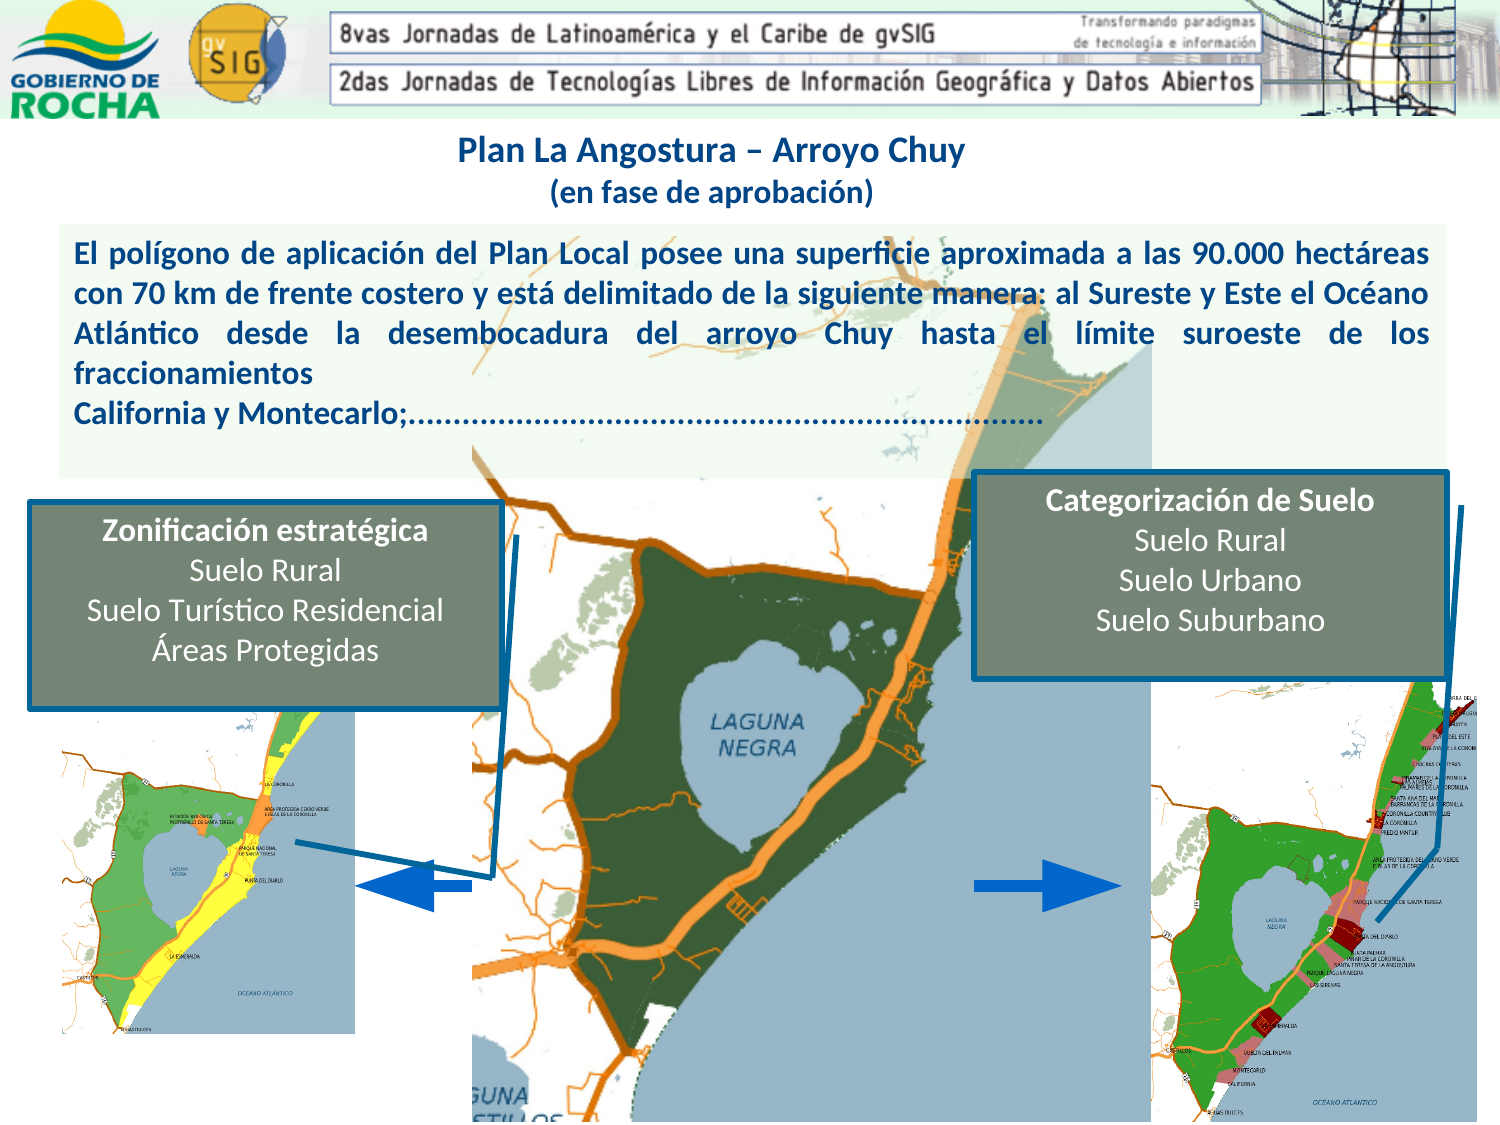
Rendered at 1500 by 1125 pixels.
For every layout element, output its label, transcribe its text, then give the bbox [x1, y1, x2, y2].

picture [472, 479, 1477, 1123]
picture [62, 713, 355, 1034]
picture [0, 0, 1500, 119]
text_box Categorización de Suelo Suelo Rural Suelo Urbano Suelo Suburbano [974, 472, 1447, 679]
text_box El polígono de aplicación del Plan Local posee una superficie aproximada a las 90.000 hectáreas con 70 km de frente costero y está delimitado de la siguiente manera: al Sureste y Este el Océano Atlántico desde la desembocadura del arroyo Chuy hasta el límite suroeste de los fraccionamientos California y Montecarlo;....................................................................... [59, 224, 1447, 479]
picture [472, 713, 500, 873]
text_box Plan La Angostura – Arroyo Chuy (en fase de aprobación) [442, 118, 1165, 218]
text_box Zonificación estratégica Suelo Rural Suelo Turístico Residencial Áreas Protegidas [29, 502, 502, 709]
